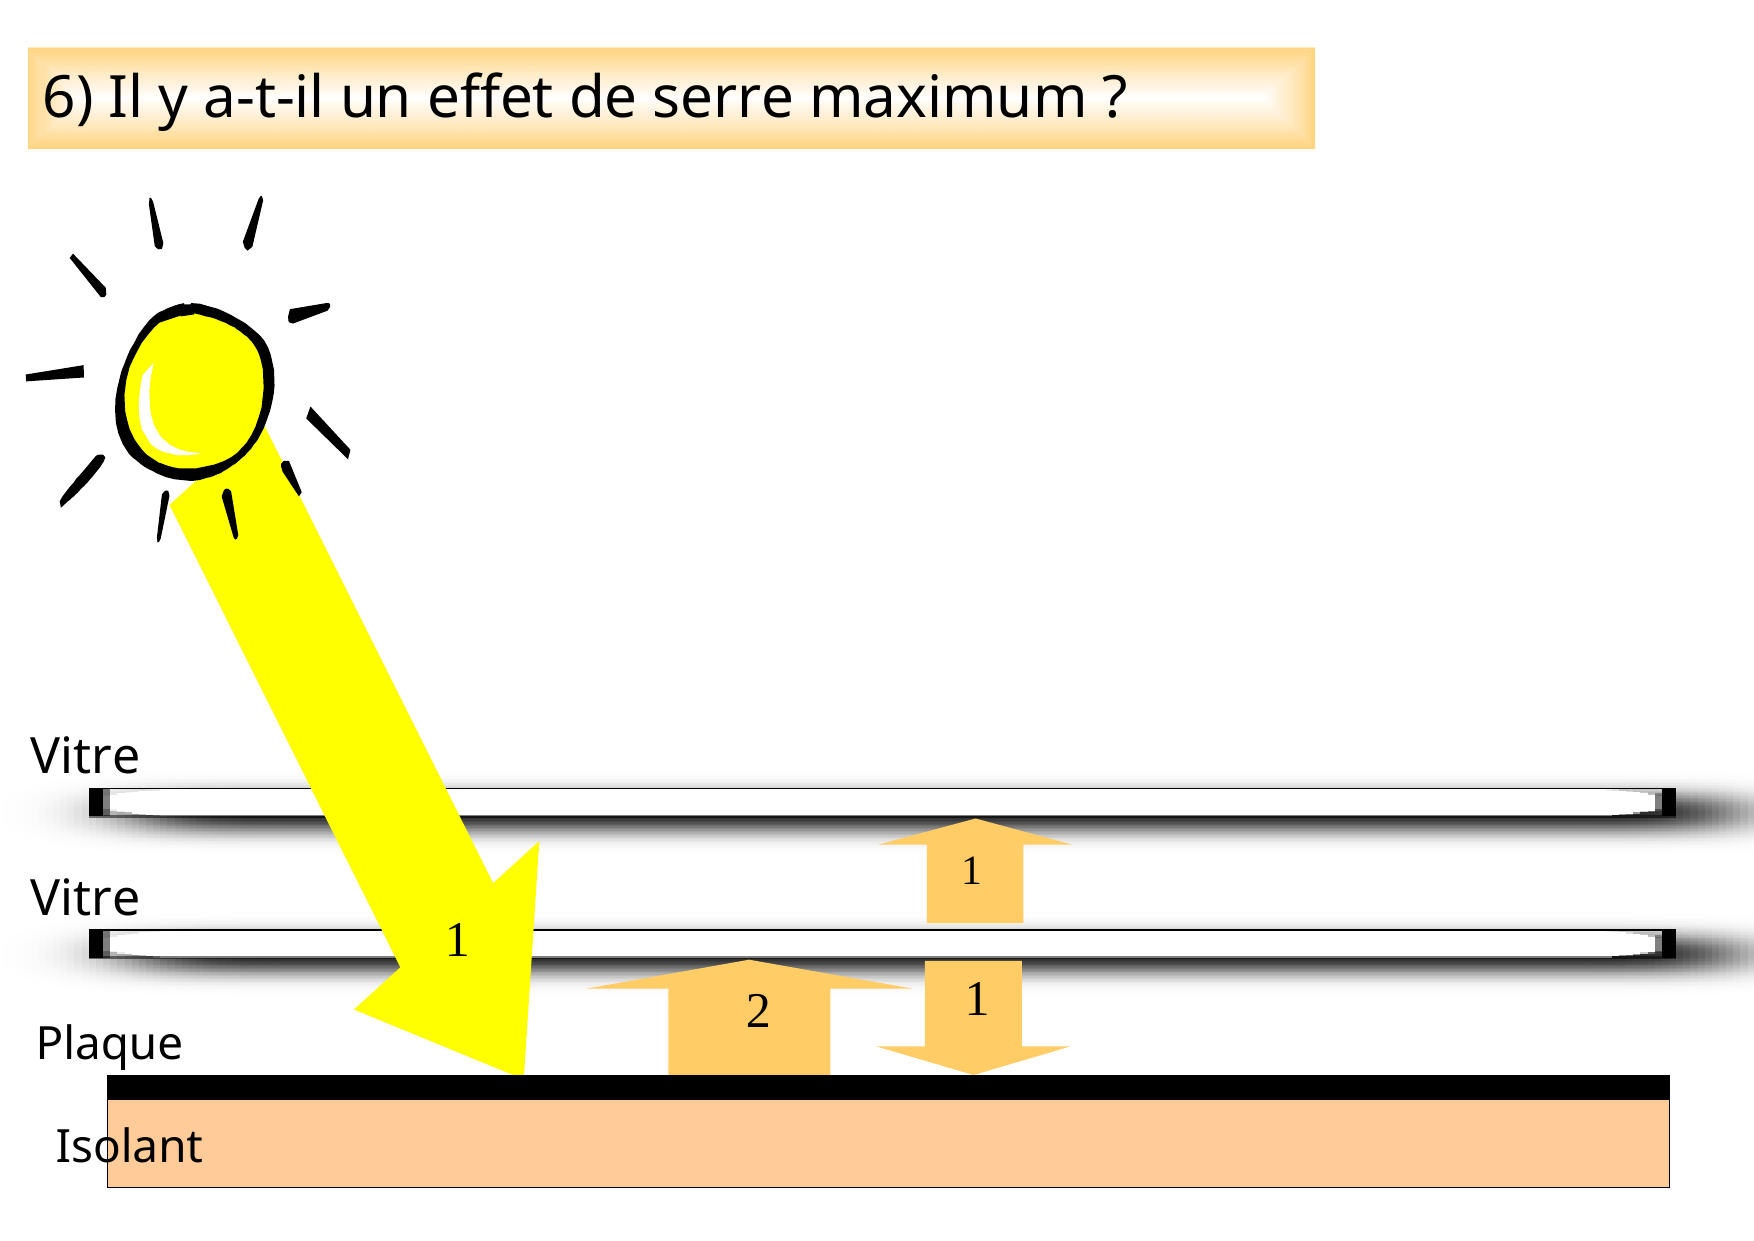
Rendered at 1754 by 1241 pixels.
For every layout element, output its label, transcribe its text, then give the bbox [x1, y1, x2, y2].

picture [529, 910, 1754, 1001]
text_box [25, 365, 84, 382]
text_box [148, 197, 164, 250]
picture [0, 768, 346, 860]
text_box [242, 195, 264, 251]
text_box Isolant [40, 1106, 293, 1181]
text_box [28, 47, 1316, 149]
text_box 1 [444, 912, 480, 982]
picture [0, 910, 399, 1001]
text_box Plaque [20, 1003, 273, 1078]
text_box Vitre [16, 712, 179, 755]
text_box 6) Il y a-t-il un effet de serre maximum ? [28, 48, 1313, 149]
text_box [288, 303, 331, 324]
text_box [306, 406, 351, 460]
text_box [878, 818, 1073, 924]
text_box [69, 253, 107, 298]
text_box 1 [964, 971, 1040, 1041]
text_box 1 [961, 847, 1018, 906]
text_box Vitre [16, 854, 179, 896]
text_box [59, 454, 106, 508]
text_box [107, 303, 1670, 1188]
picture [437, 768, 1754, 860]
text_box 2 [745, 983, 781, 1053]
